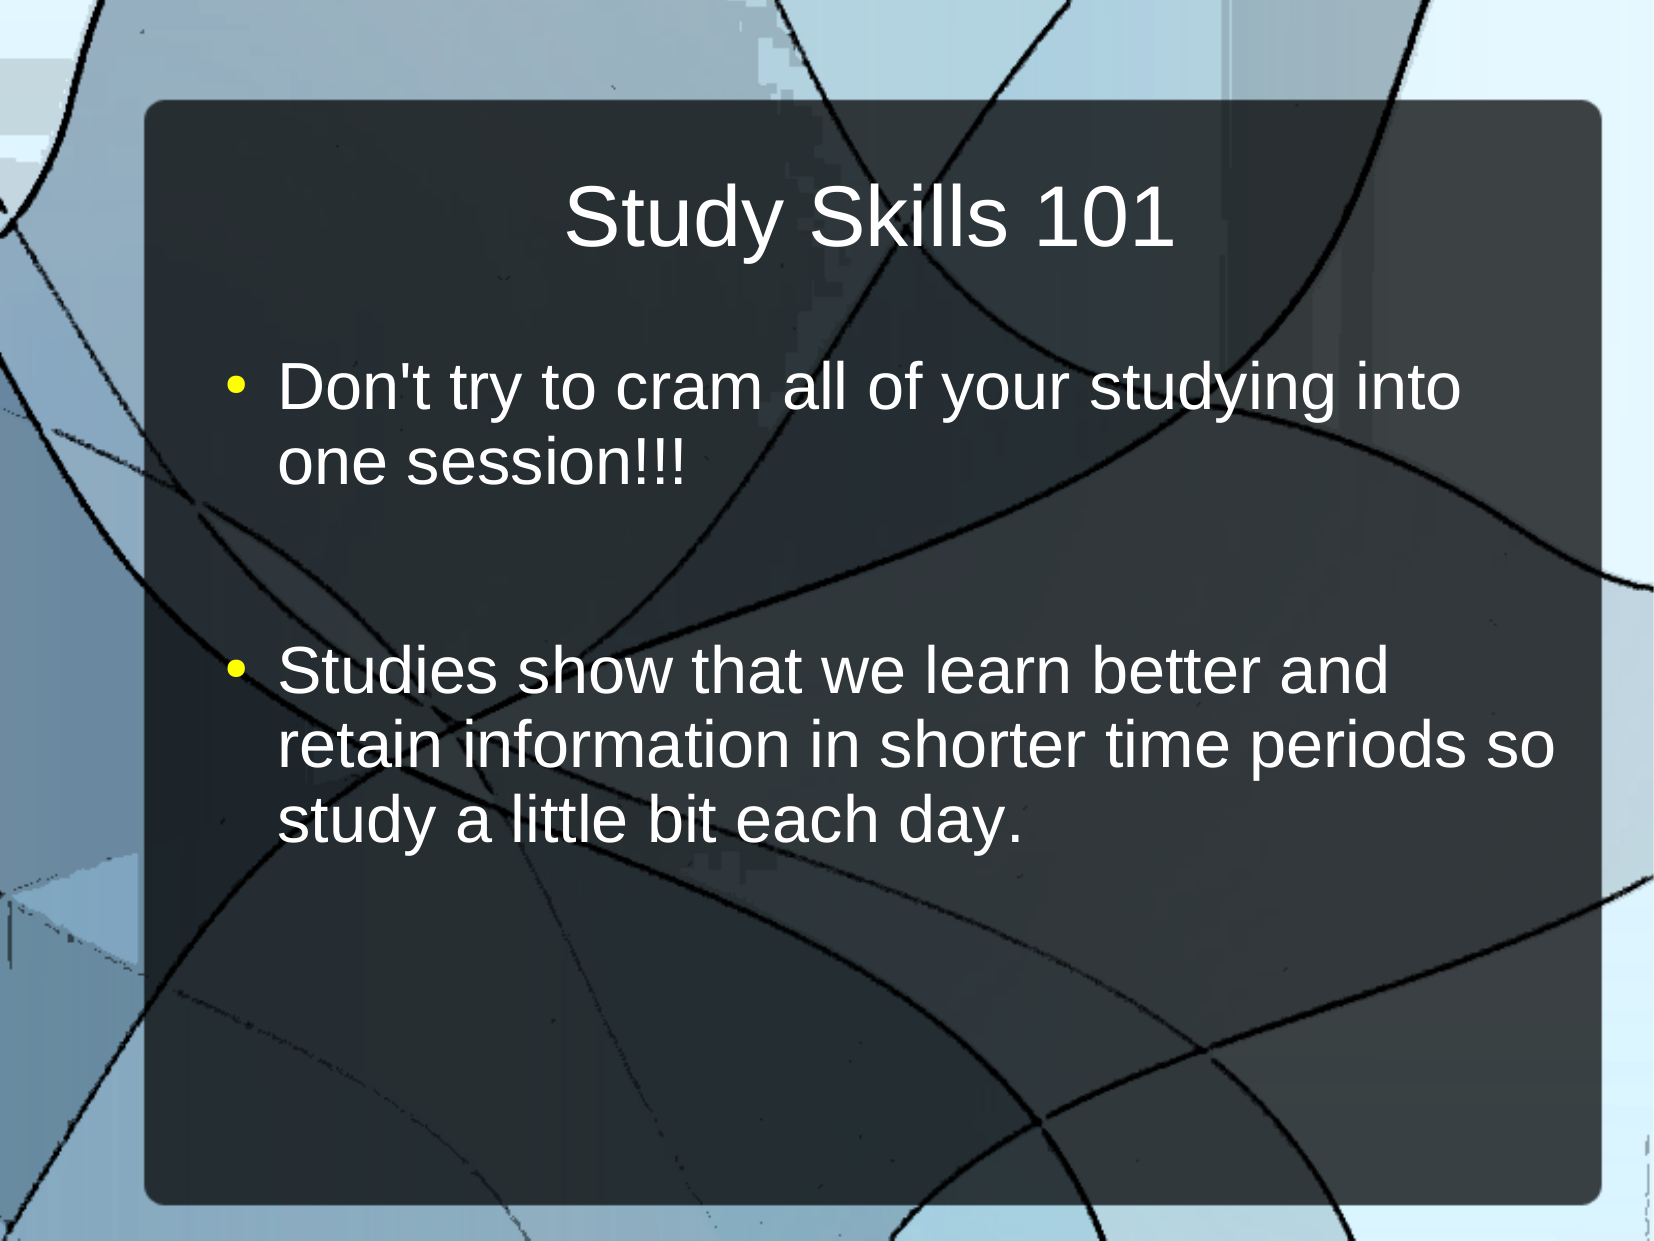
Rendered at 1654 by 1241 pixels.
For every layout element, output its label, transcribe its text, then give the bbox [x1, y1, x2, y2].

list Don't try to cram all of your studying into one session!!! Studies show that we learn better and retain information in shorter time periods so study a little bit each day. [206, 349, 1571, 1066]
picture [0, 0, 1654, 1241]
title Study Skills 101 [159, 108, 1583, 325]
